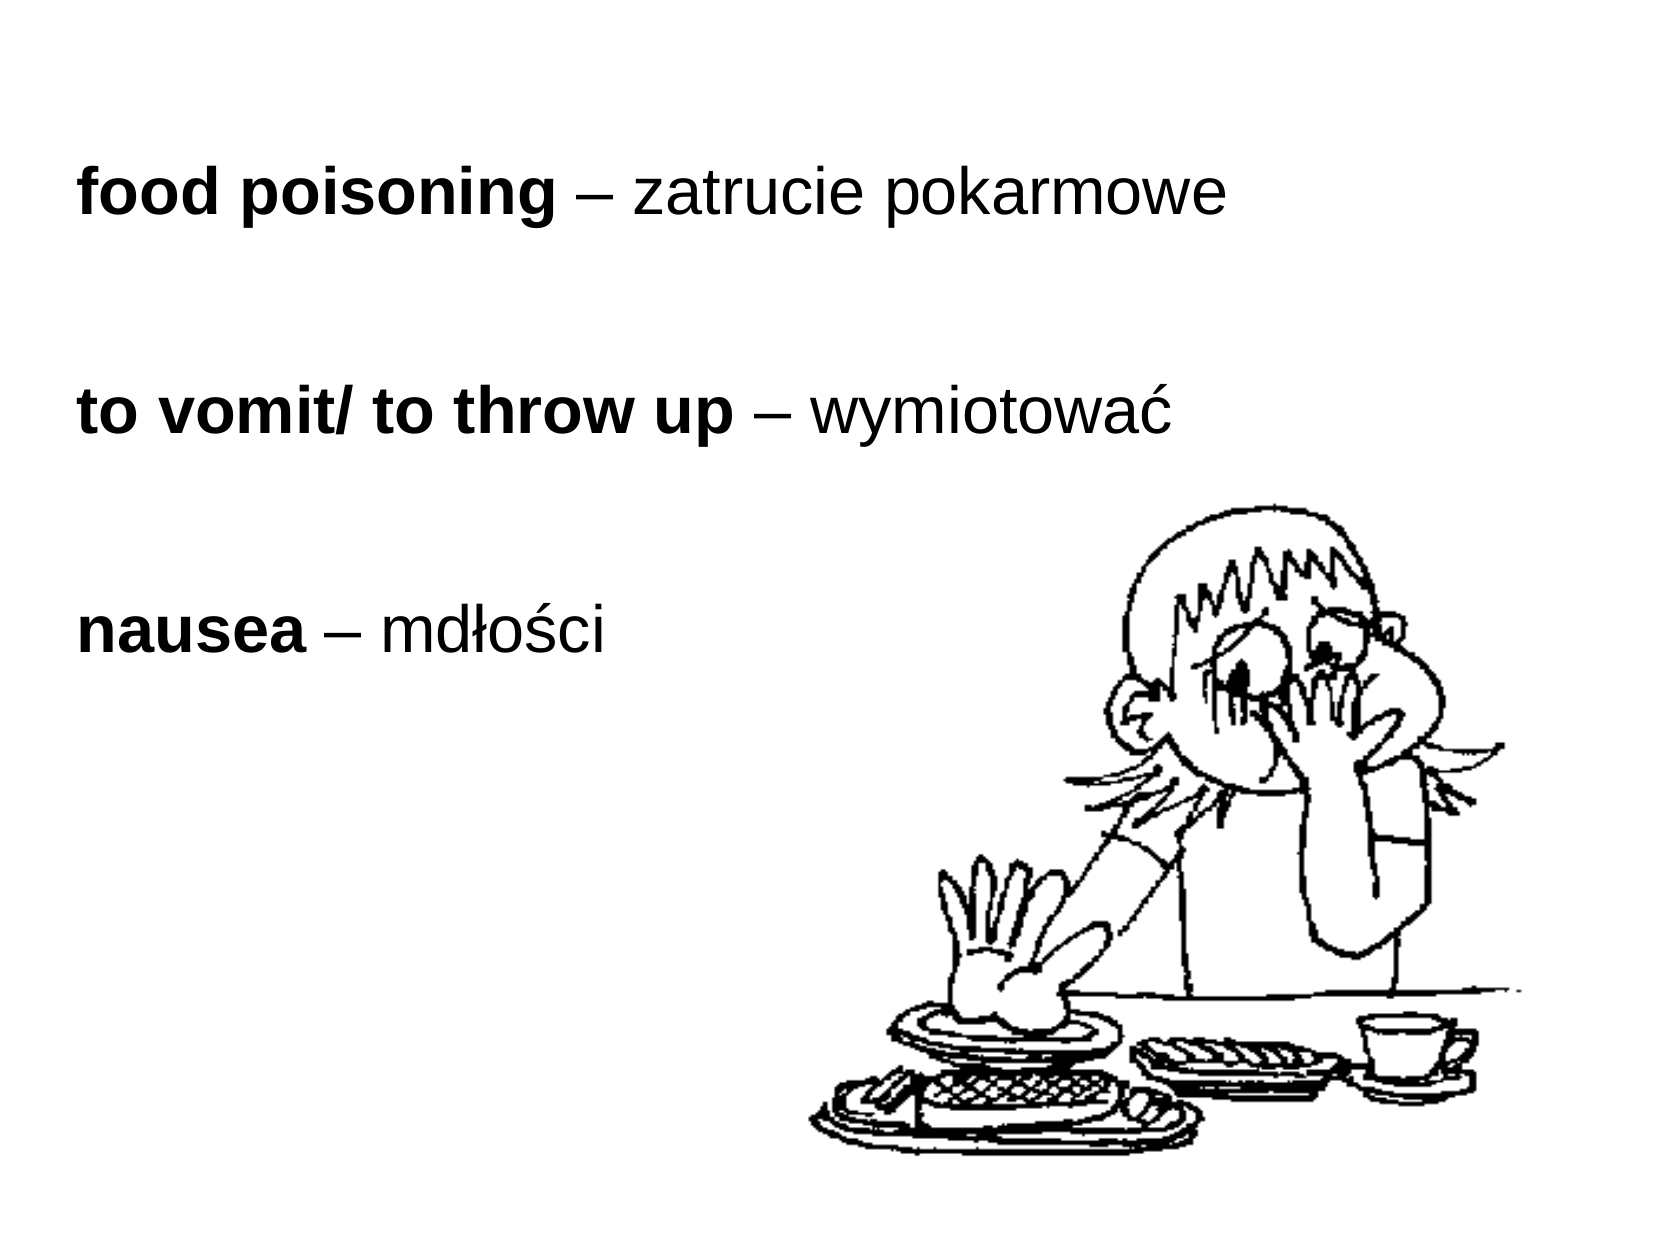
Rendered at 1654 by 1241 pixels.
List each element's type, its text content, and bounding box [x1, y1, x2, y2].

list food poisoning – zatrucie pokarmowe to vomit/ to throw up – wymiotować nausea – mdłości [76, 37, 1565, 857]
picture [781, 472, 1536, 1182]
